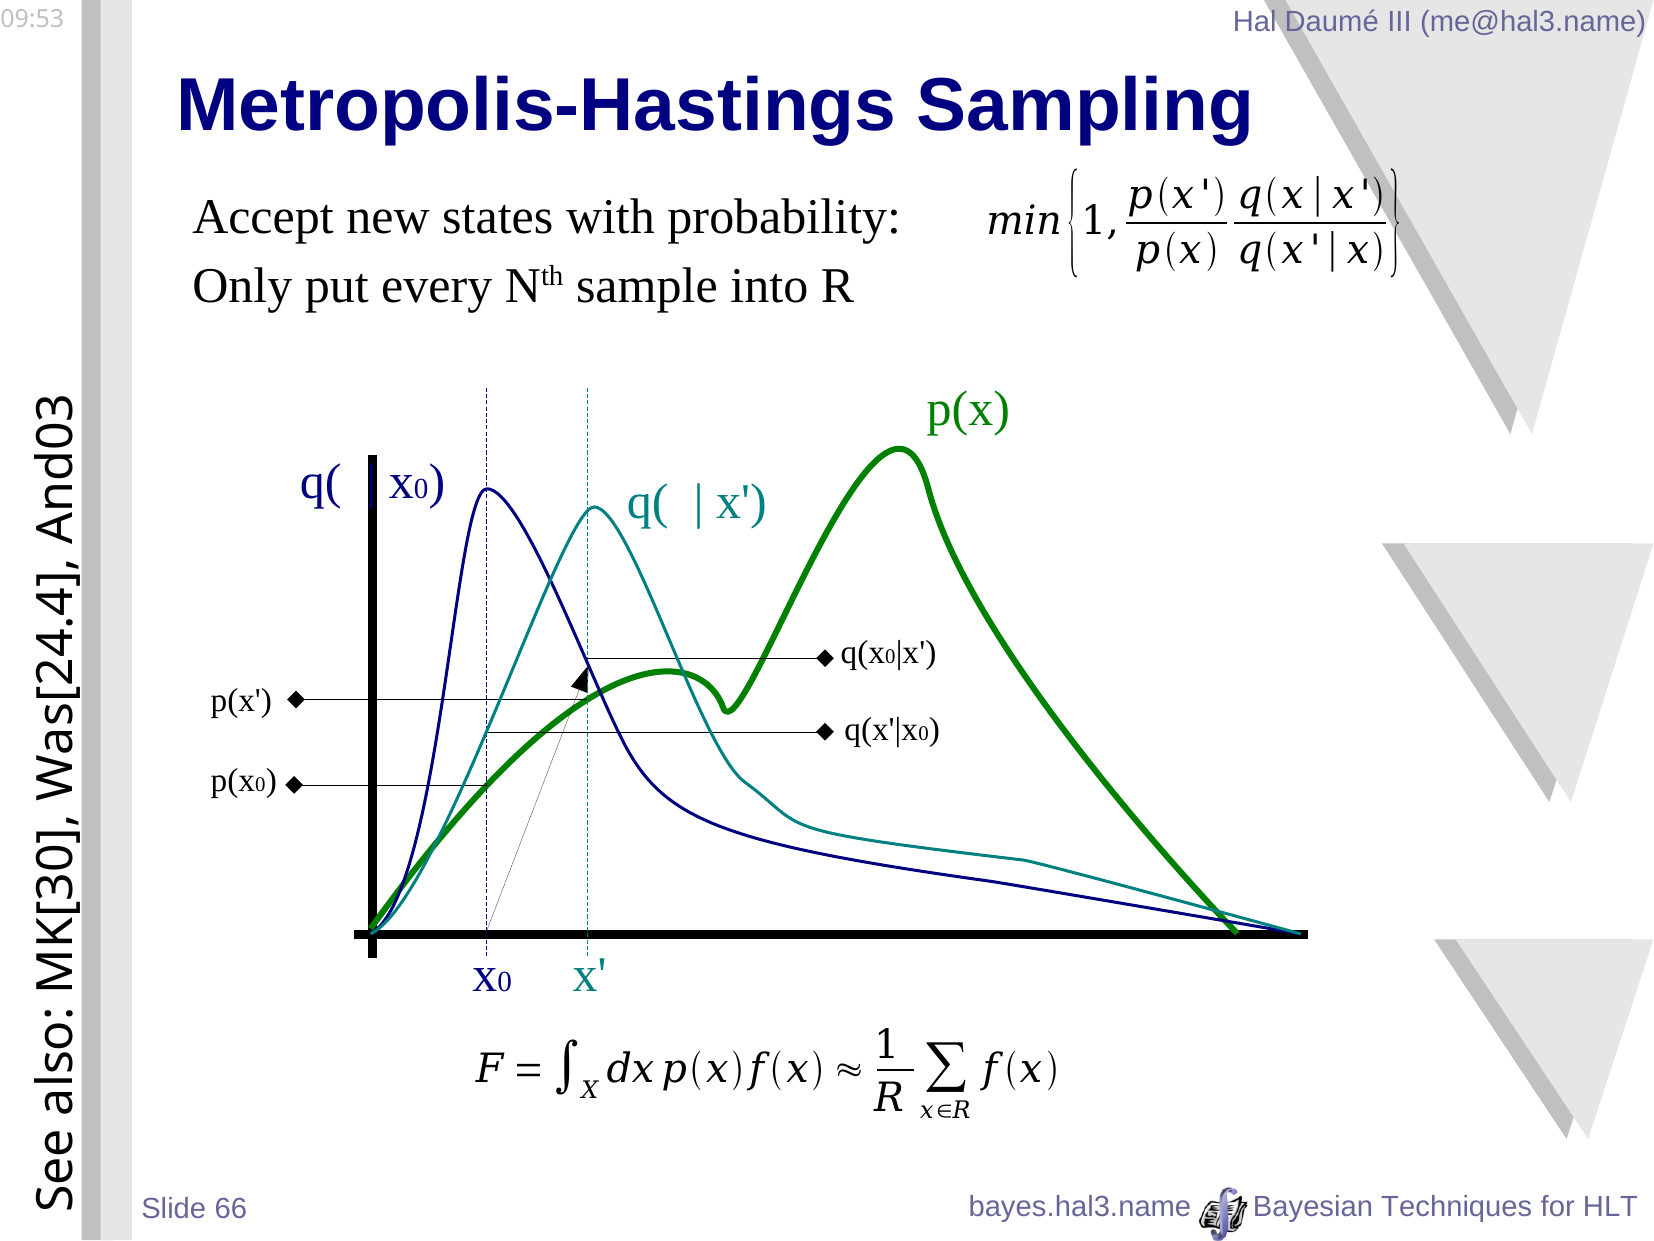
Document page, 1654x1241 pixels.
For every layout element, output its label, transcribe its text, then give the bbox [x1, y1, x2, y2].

text_box See also: MK[30], Was[24.4], And03 [19, 664, 80, 1213]
text_box p(x0) [210, 761, 278, 802]
chart [469, 1020, 1066, 1125]
text_box p(x) [926, 380, 1011, 442]
chart [980, 166, 1412, 280]
title Metropolis-Hastings Sampling [176, 44, 1509, 166]
text_box q(x'|x0) [844, 710, 941, 752]
text_box x0 [472, 946, 513, 1008]
text_box q( | x') [626, 474, 768, 535]
text_box x' [572, 946, 608, 1008]
text_box q( | x0) [299, 454, 447, 515]
text_box q(x0|x') [840, 634, 937, 675]
picture [1198, 1186, 1248, 1241]
text_box p(x') [210, 681, 273, 722]
list Accept new states with probability: Only put every Nth sample into R [180, 188, 1512, 1127]
